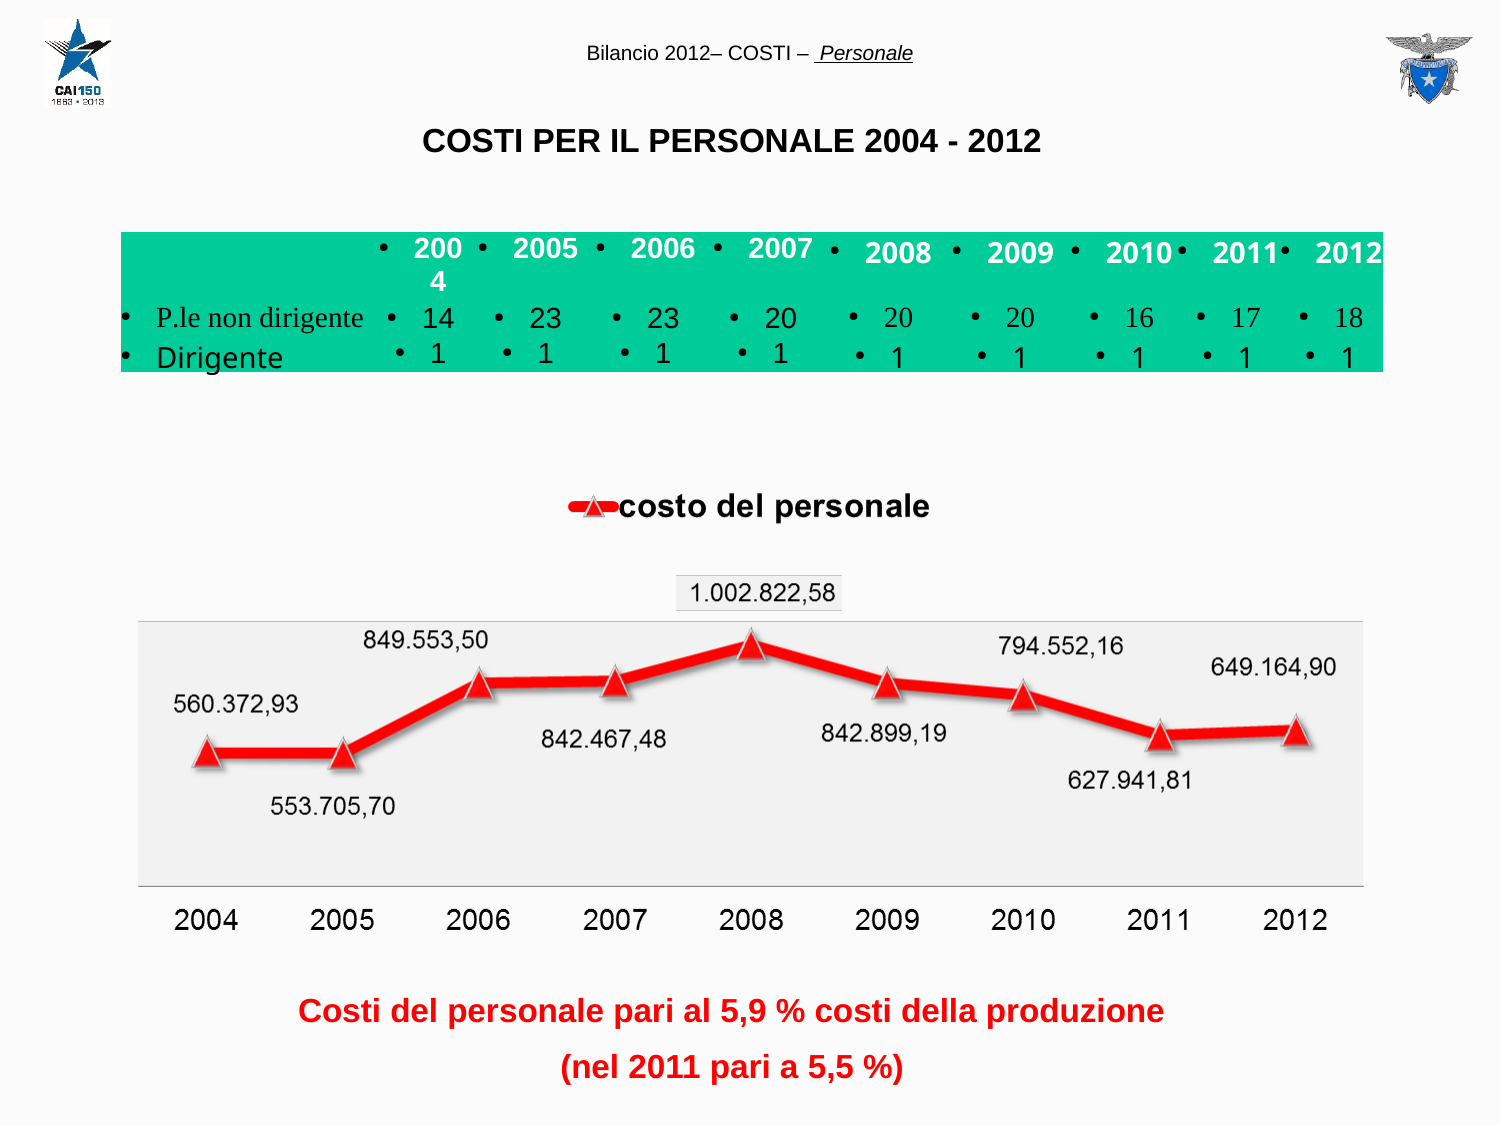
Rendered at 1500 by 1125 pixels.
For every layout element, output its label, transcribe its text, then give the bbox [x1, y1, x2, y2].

table_cell 20 [704, 302, 822, 337]
text_box Costi del personale pari al 5,9 % costi della produzione (nel 2011 pari a 5,5 %) [120, 976, 1345, 1099]
chart [103, 447, 1391, 961]
table_header 2012 [1280, 232, 1383, 302]
table_cell 14 [372, 302, 469, 337]
table_header 2005 [469, 232, 587, 302]
table_header [121, 232, 372, 302]
table_cell 1 [1066, 337, 1177, 372]
table_cell 1 [822, 337, 940, 372]
table_cell 20 [940, 302, 1066, 337]
table_cell 18 [1280, 302, 1383, 337]
table_cell 1 [704, 337, 822, 372]
table_header 2004 [372, 232, 469, 302]
table_cell 17 [1177, 302, 1280, 337]
table_cell 1 [1280, 337, 1383, 372]
table_header 2006 [587, 232, 704, 302]
table_cell 1 [1177, 337, 1280, 372]
table_cell P.le non dirigente [121, 302, 372, 337]
table_header 2009 [940, 232, 1066, 302]
table_cell 1 [940, 337, 1066, 372]
table_header 2011 [1177, 232, 1280, 302]
table_header 2007 [704, 232, 822, 302]
table_header 2010 [1066, 232, 1177, 302]
table_cell 1 [469, 337, 587, 372]
table_cell 20 [822, 302, 940, 337]
table_cell Dirigente [121, 337, 372, 372]
table_cell 1 [587, 337, 704, 372]
table_header 2008 [822, 232, 940, 302]
table_cell 23 [587, 302, 704, 337]
table_cell 16 [1066, 302, 1177, 337]
text_box COSTI PER IL PERSONALE 2004 - 2012 [159, 111, 1306, 168]
table_cell 23 [469, 302, 587, 337]
picture [43, 19, 112, 108]
table_cell 1 [372, 337, 469, 372]
picture [1382, 29, 1477, 112]
text_box Bilancio 2012– COSTI – Personale [527, 32, 973, 73]
